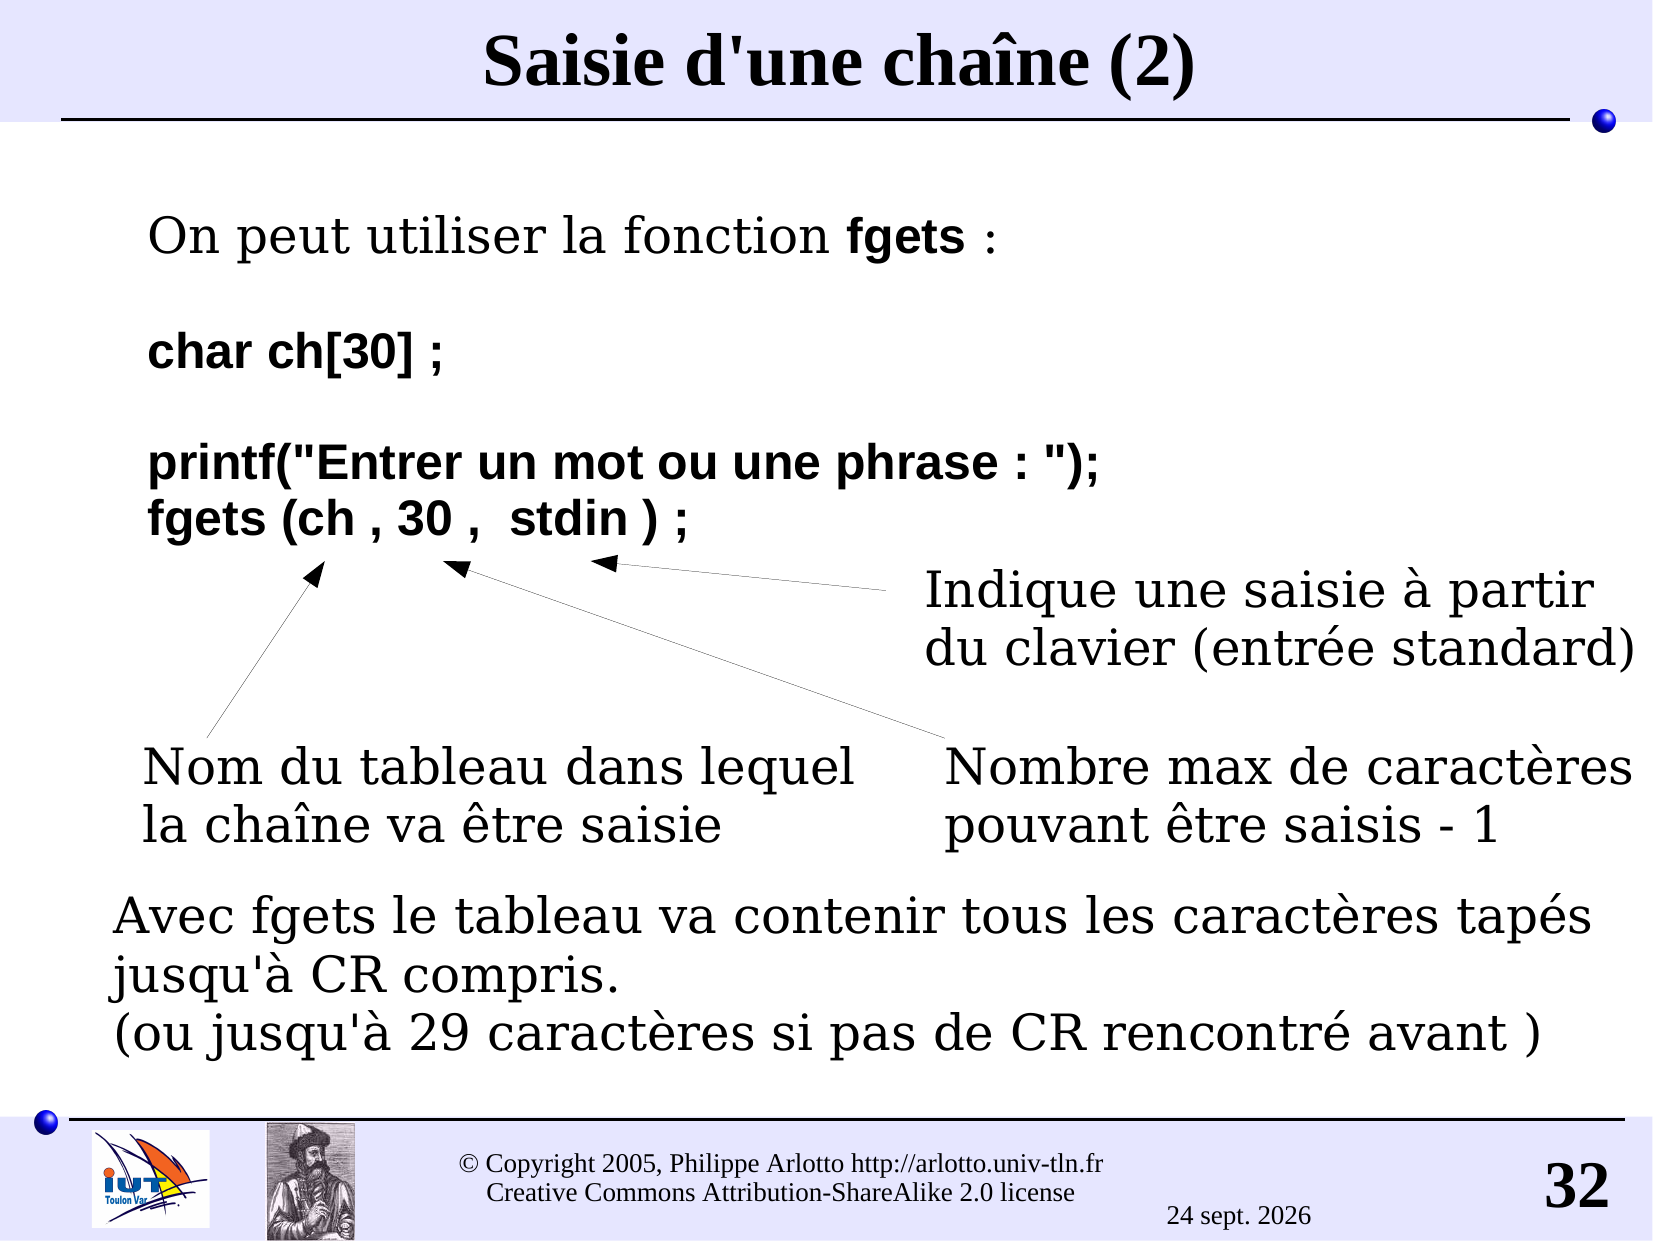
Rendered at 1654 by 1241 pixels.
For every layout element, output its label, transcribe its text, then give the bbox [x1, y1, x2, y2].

text_box Avec fgets le tableau va contenir tous les caractères tapés jusqu'à CR compris. (ou jusqu'à 29 caractères si pas de CR rencontré avant ) [113, 887, 1595, 1063]
text_box Nombre max de caractères pouvant être saisis - 1 [944, 738, 1636, 855]
text_box Indique une saisie à partir du clavier (entrée standard) [924, 561, 1638, 678]
text_box Nom du tableau dans lequel la chaîne va être saisie [142, 738, 857, 887]
picture [265, 1122, 355, 1241]
text_box On peut utiliser la fonction fgets : char ch[30] ; printf("Entrer un mot ou une phrase : "); fgets (ch , 30 , stdin ) ; [147, 206, 1102, 663]
title Saisie d'une chaîne (2) [95, 11, 1585, 110]
